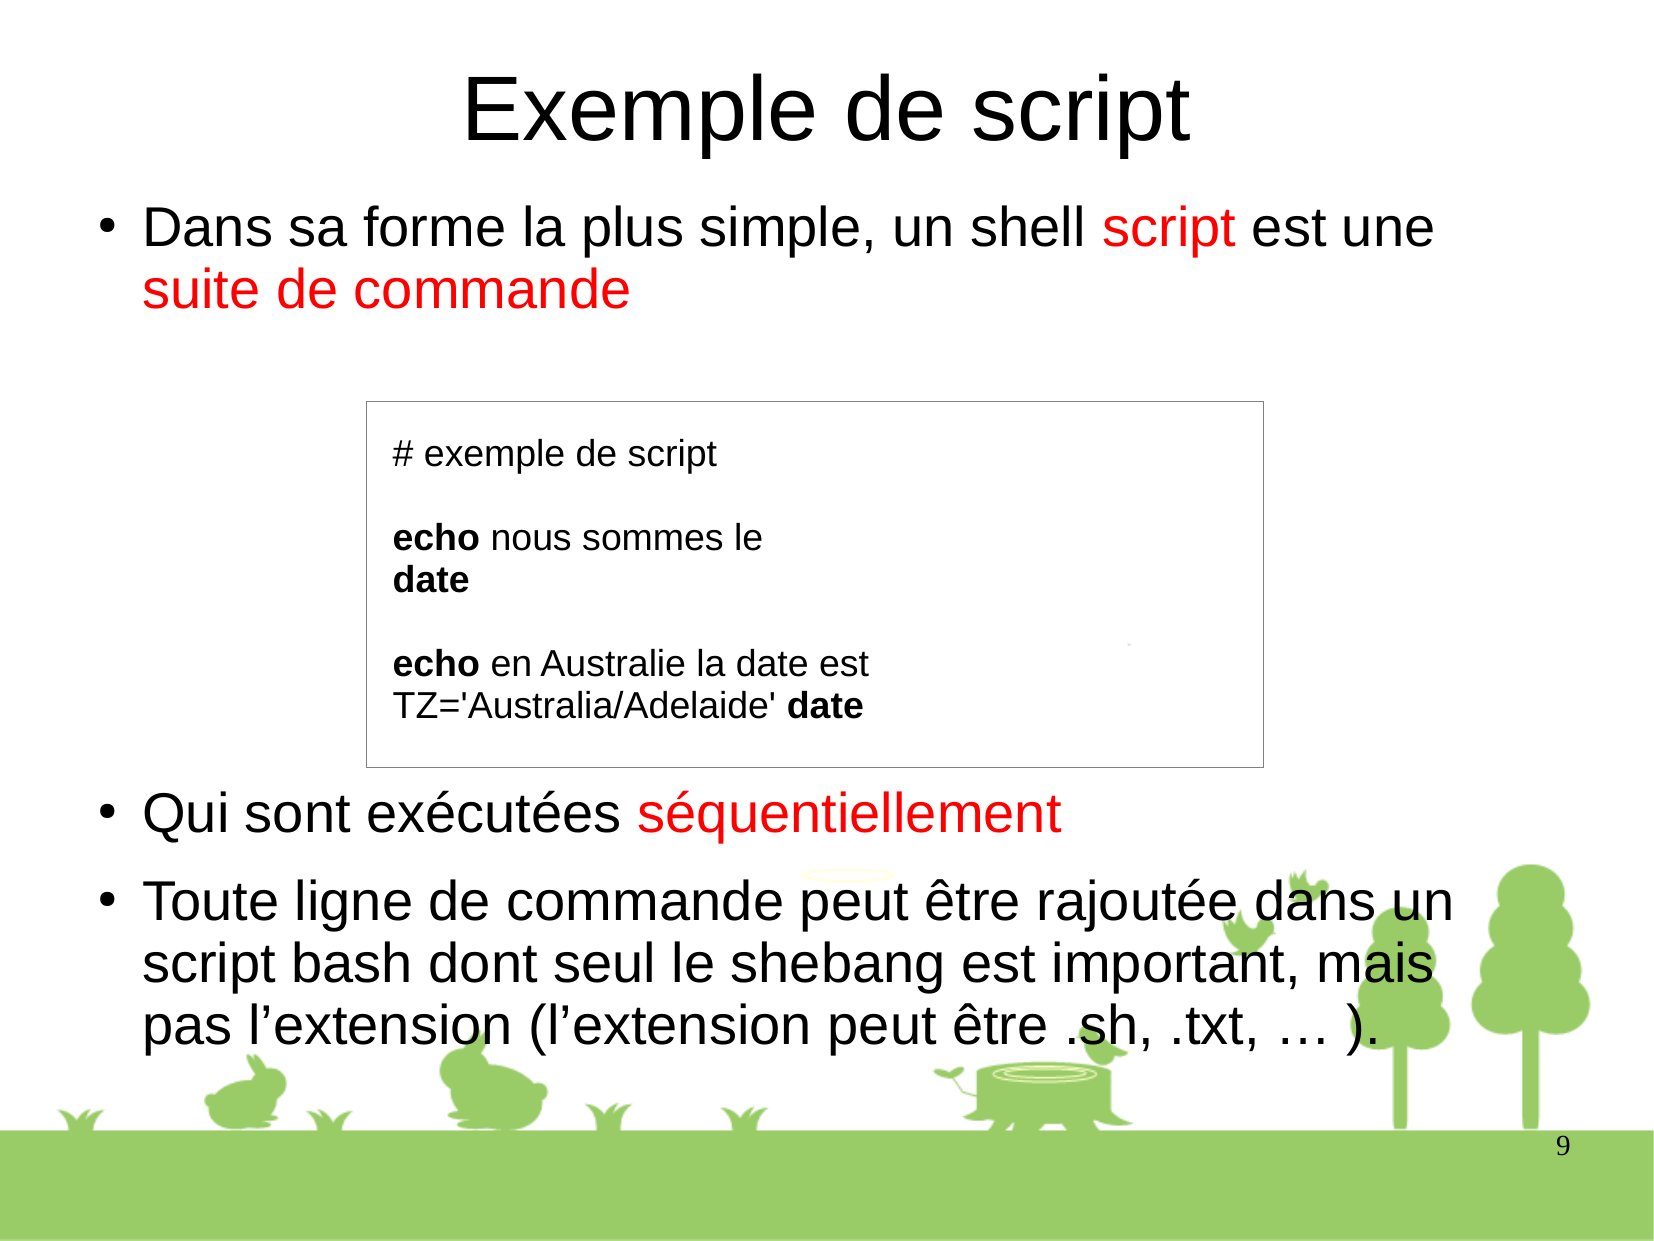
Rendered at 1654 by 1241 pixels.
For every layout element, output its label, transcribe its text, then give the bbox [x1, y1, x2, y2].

picture [0, 0, 1654, 1241]
title Exemple de script [11, 5, 1642, 213]
text_box # exemple de script echo nous sommes le date echo en Australie la date est TZ='Australia/Adelaide' date [377, 425, 910, 776]
list Dans sa forme la plus simple, un shell script est une suite de commande Qui sont exécutées séquentiellement Toute ligne de commande peut être rajoutée dans un script bash dont seul le shebang est important, mais pas l’extension (l’extension peut être .sh, .txt, … ). [82, 195, 1538, 1063]
